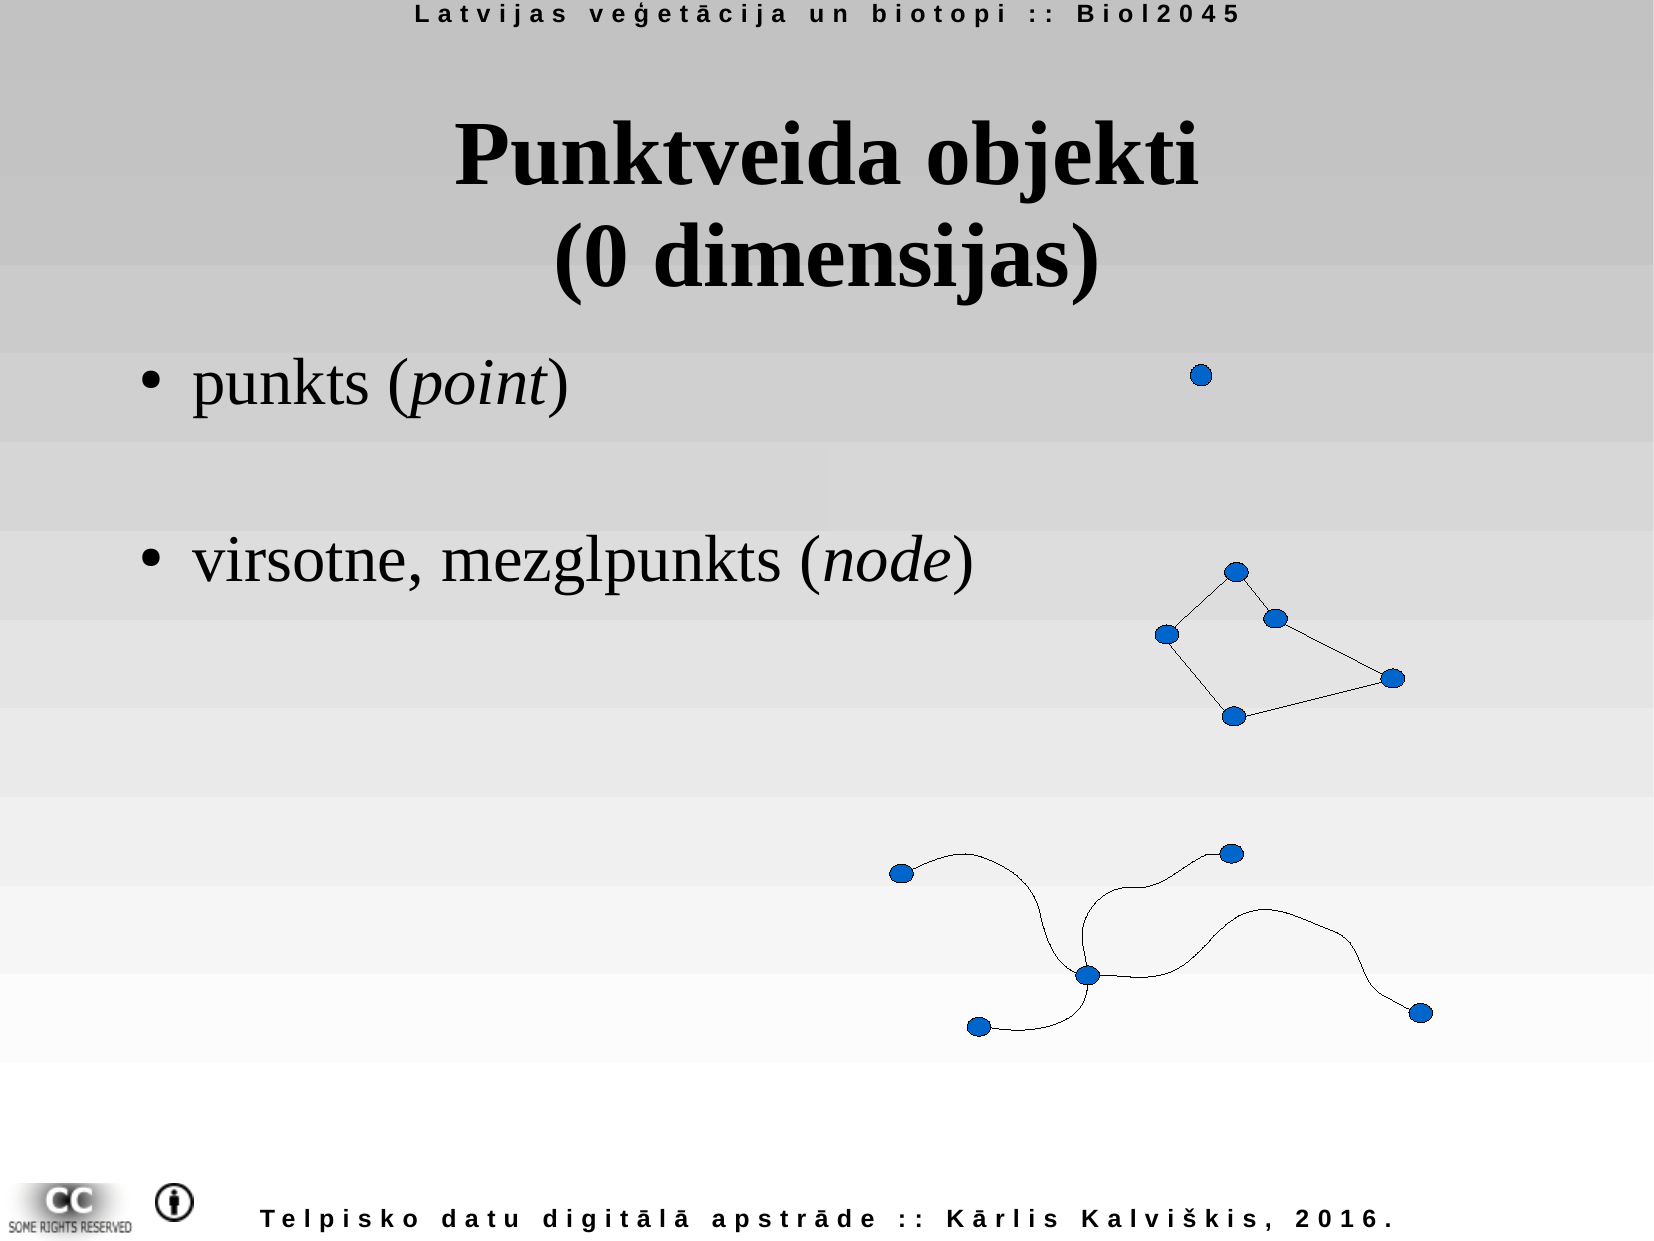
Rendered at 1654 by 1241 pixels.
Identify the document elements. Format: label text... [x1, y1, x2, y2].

title Punktveida objekti (0 dimensijas) [121, 102, 1534, 311]
text_box [1408, 1003, 1433, 1023]
text_box [1155, 624, 1179, 644]
text_box [967, 1017, 991, 1037]
text_box [1075, 965, 1100, 985]
text_box [1190, 364, 1212, 386]
text_box [1263, 609, 1288, 628]
text_box [1222, 706, 1246, 726]
text_box [1219, 844, 1244, 864]
text_box [1380, 668, 1405, 688]
text_box [1224, 562, 1249, 582]
list punkts (point) virsotne, mezglpunkts (node) [121, 344, 1534, 1127]
picture [0, 0, 1654, 1241]
text_box [889, 864, 914, 883]
